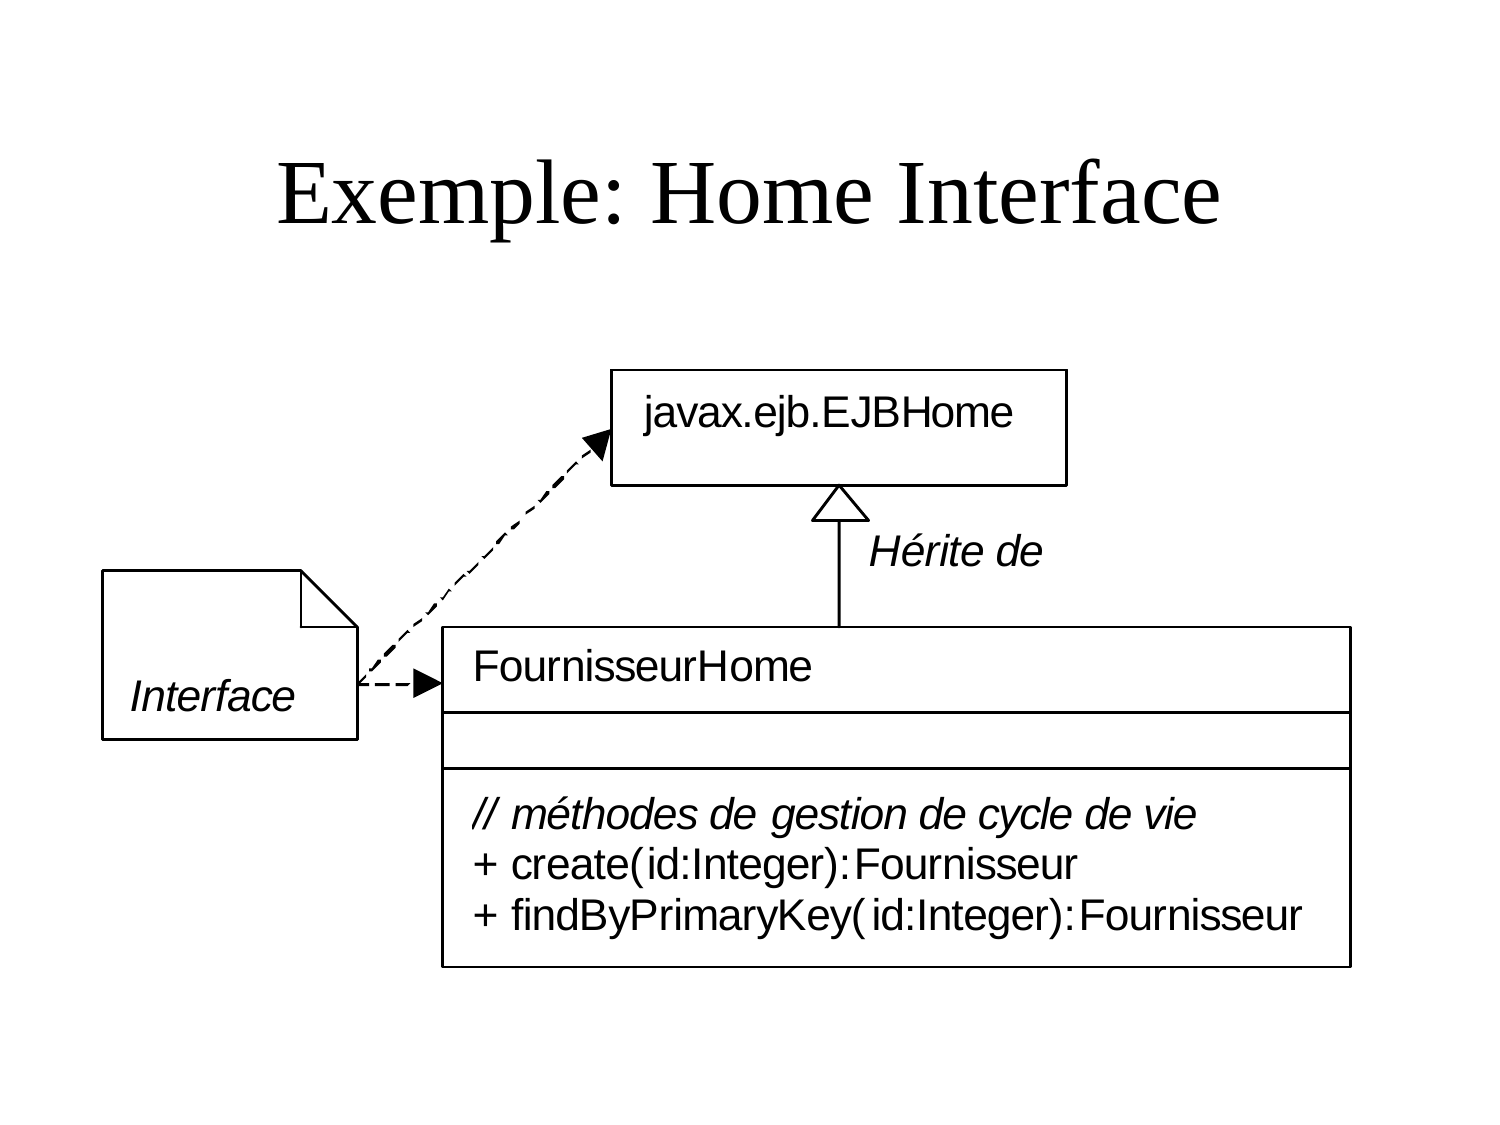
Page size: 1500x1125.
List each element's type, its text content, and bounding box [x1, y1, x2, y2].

chart [99, 369, 1357, 970]
title Exemple: Home Interface [112, 99, 1388, 288]
